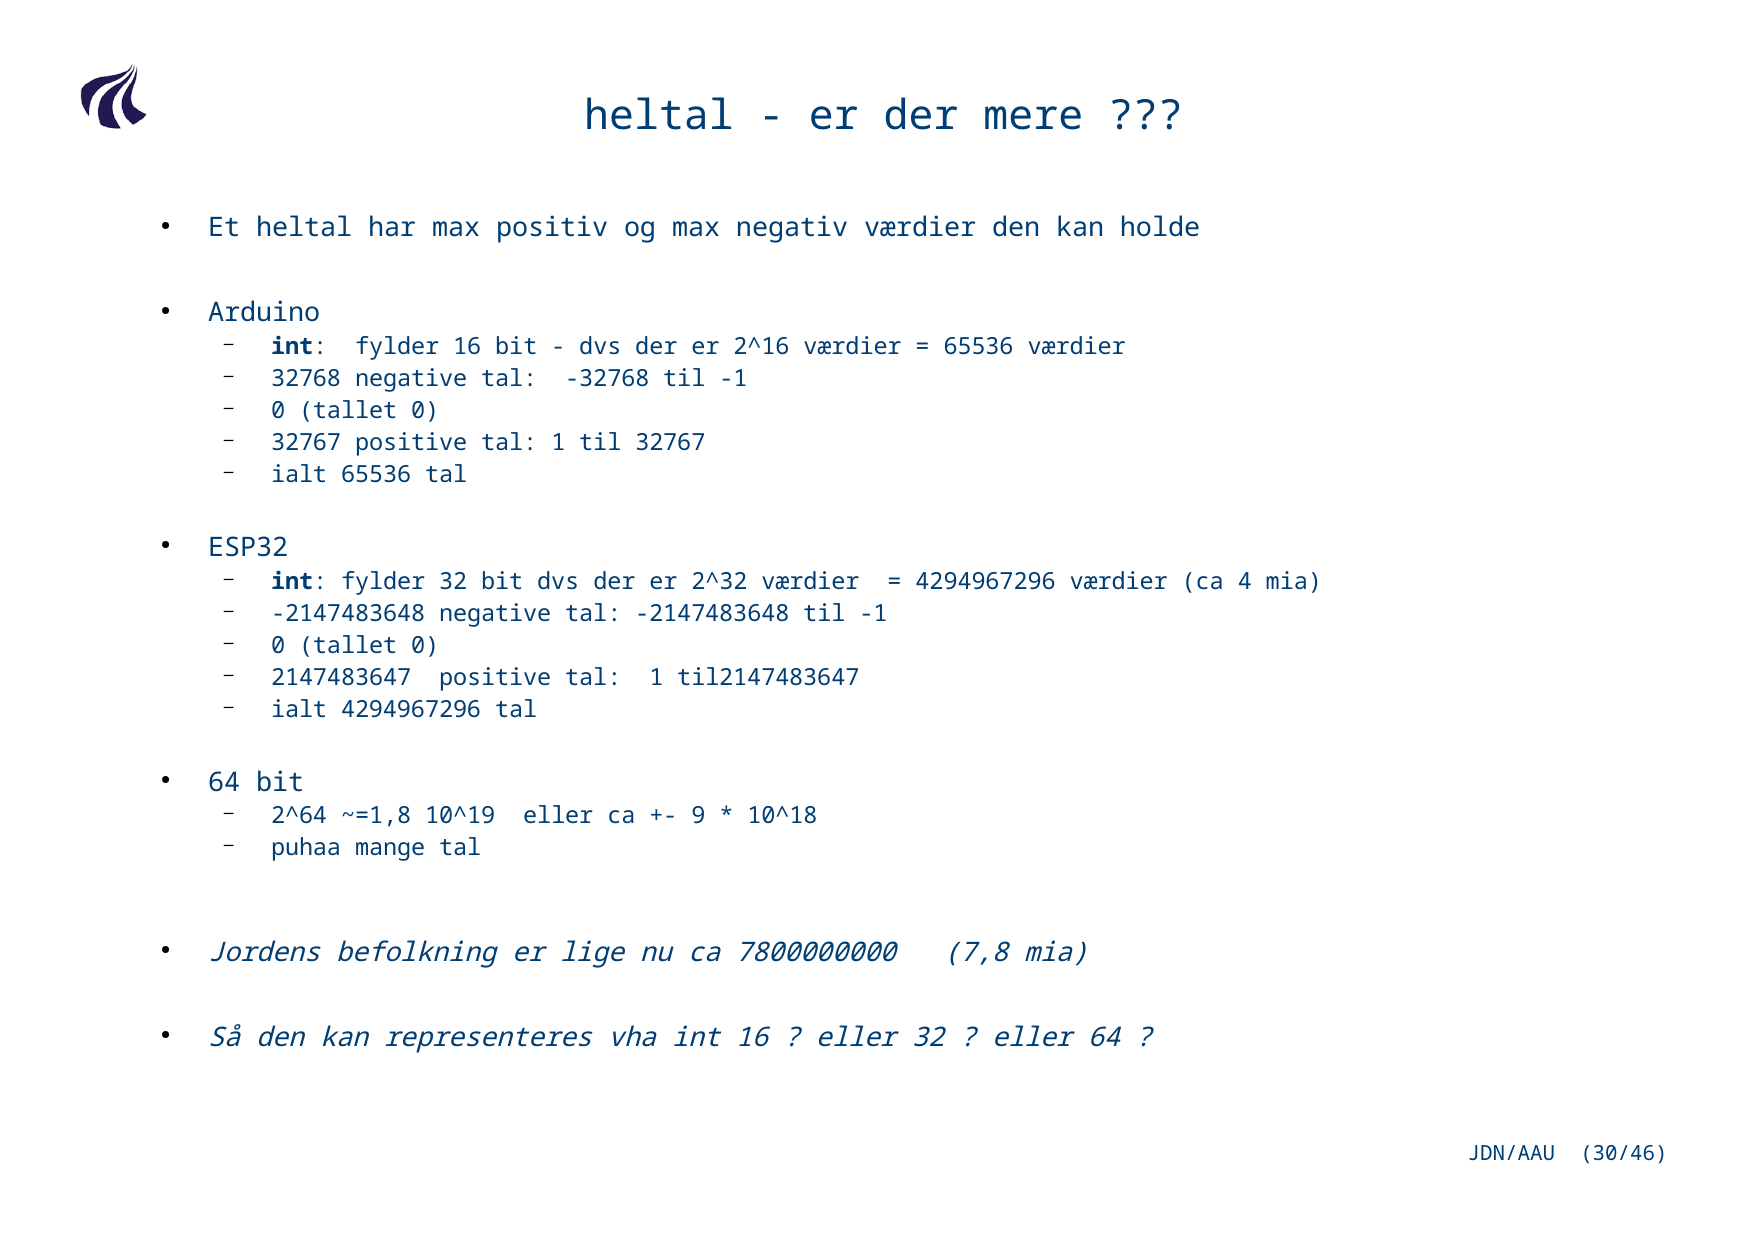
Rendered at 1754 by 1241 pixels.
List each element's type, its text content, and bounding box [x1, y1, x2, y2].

list Et heltal har max positiv og max negativ værdier den kan holde Arduino int: fylder 16 bit - dvs der er 2^16 værdier = 65536 værdier 32768 negative tal: -32768 til -1 0 (tallet 0) 32767 positive tal: 1 til 32767 ialt 65536 tal ESP32 int: fylder 32 bit dvs der er 2^32 værdier = 4294967296 værdier (ca 4 mia) -2147483648 negative tal: -2147483648 til -1 0 (tallet 0) 2147483647 positive tal: 1 til2147483647 ialt 4294967296 tal 64 bit 2^64 ~=1,8 10^19 eller ca +- 9 * 10^18 puhaa mange tal Jordens befolkning er lige nu ca 7800000000 (7,8 mia) Så den kan representeres vha int 16 ? eller 32 ? eller 64 ? [144, 208, 1618, 1064]
title heltal - er der mere ??? [148, 72, 1621, 155]
picture [76, 60, 151, 131]
